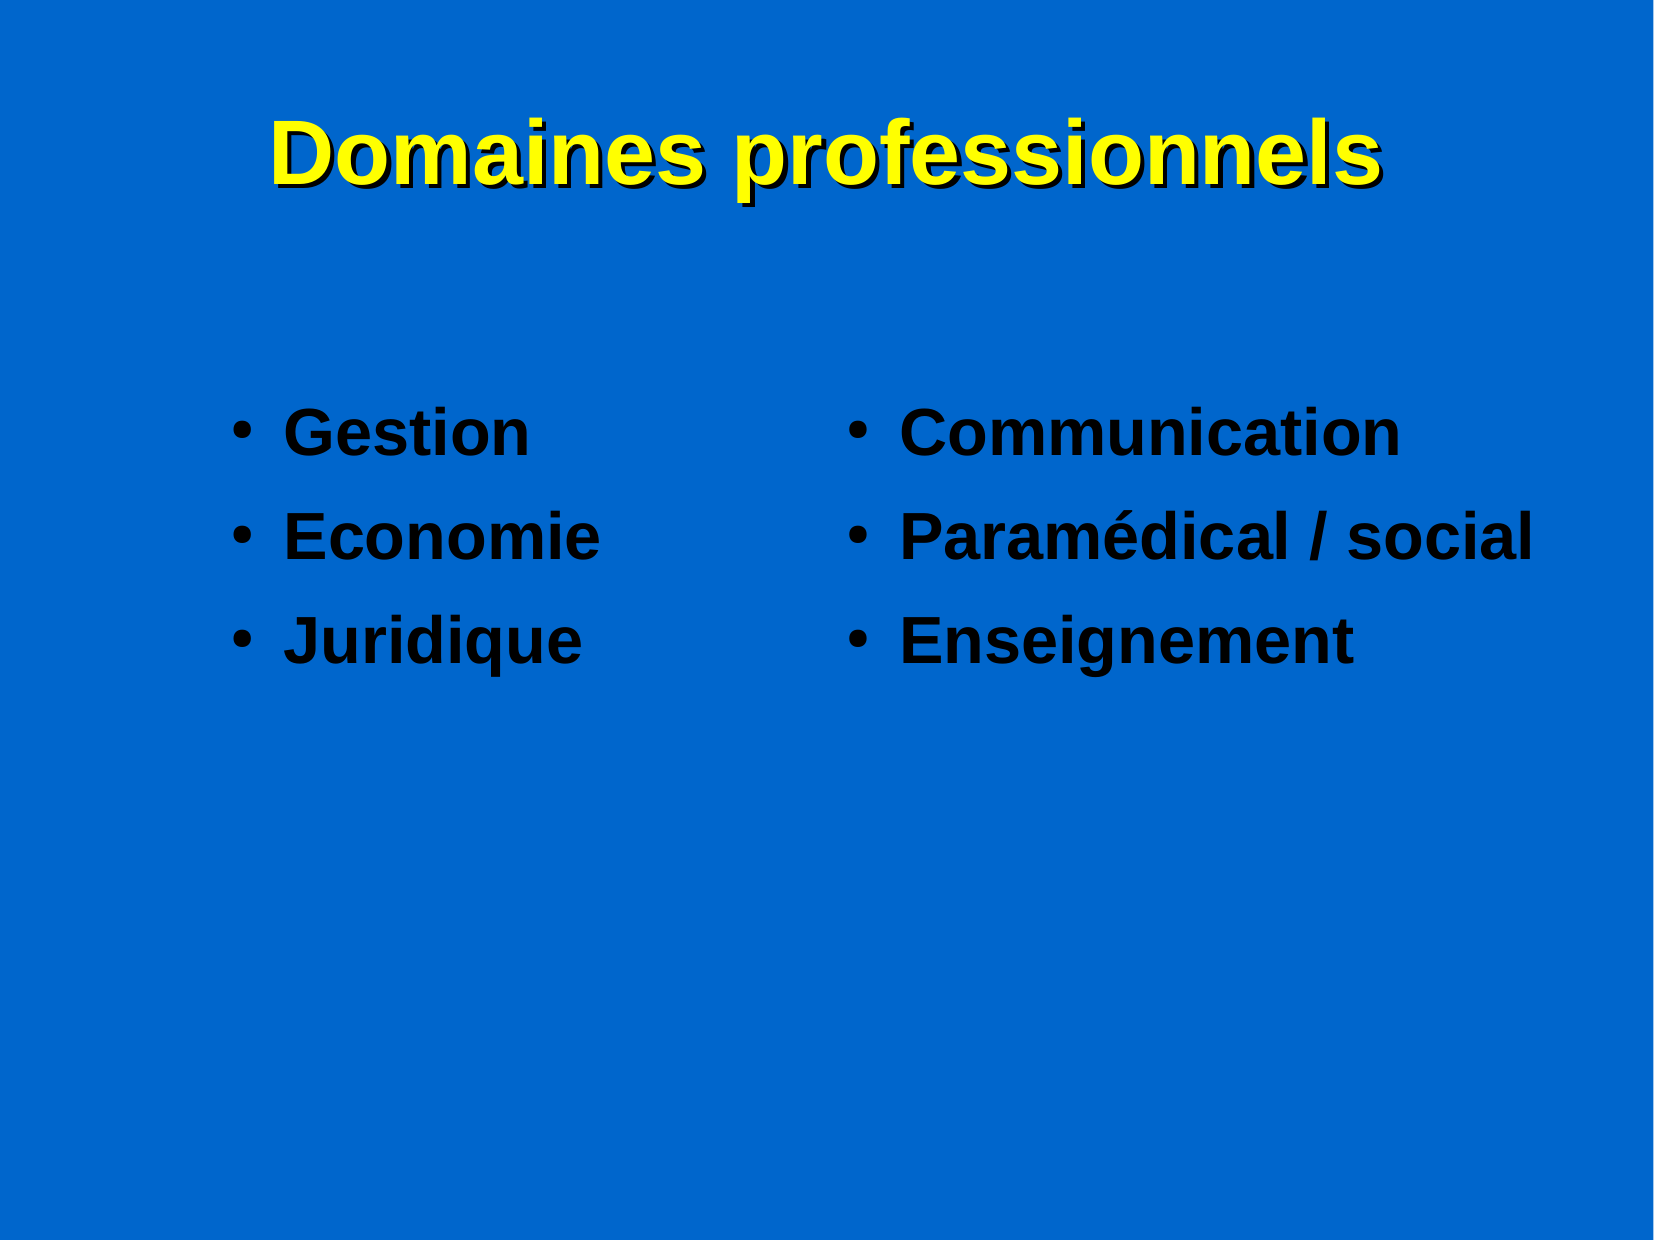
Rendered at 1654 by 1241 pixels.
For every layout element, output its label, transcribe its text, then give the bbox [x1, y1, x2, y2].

title Domaines professionnels [82, 49, 1571, 257]
list Gestion Economie Juridique [212, 290, 815, 1010]
list Communication Paramédical / social Enseignement [828, 290, 1539, 1010]
